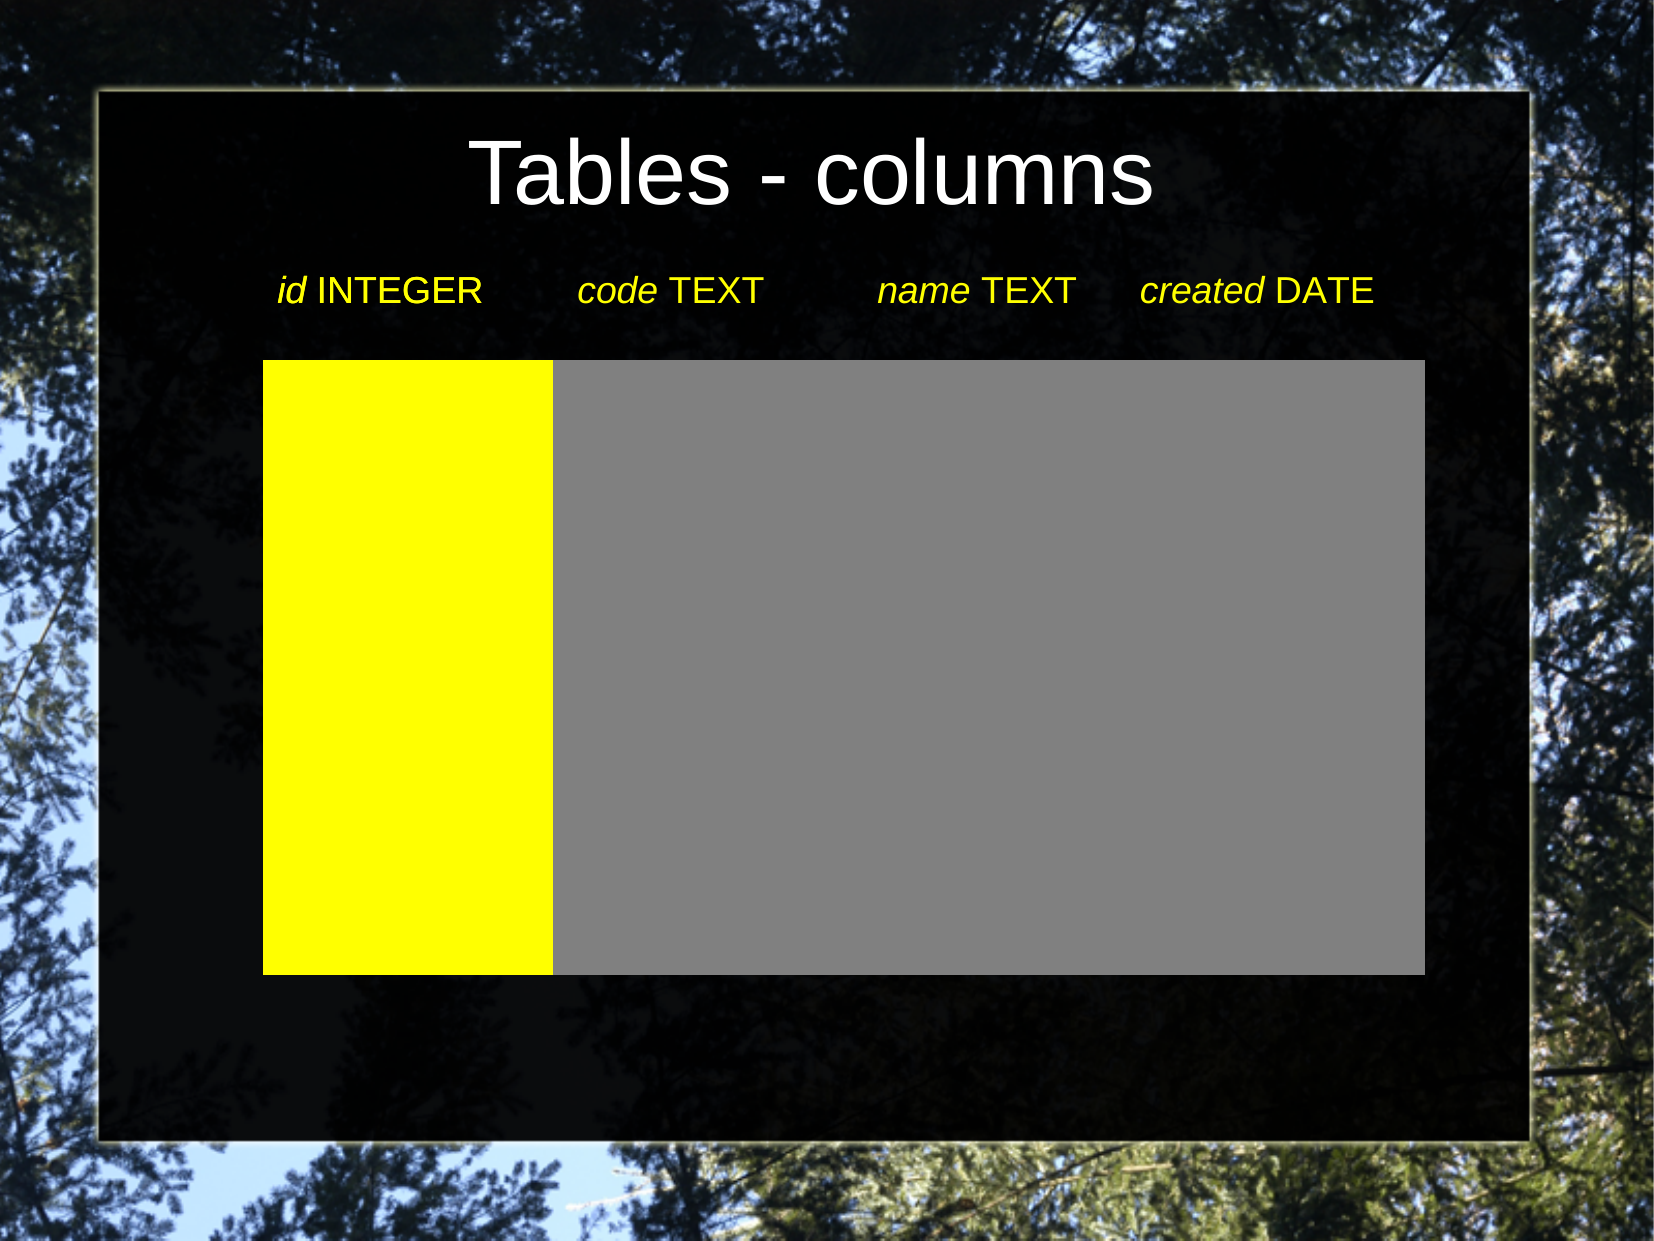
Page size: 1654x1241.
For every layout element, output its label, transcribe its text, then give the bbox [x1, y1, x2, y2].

table_cell [263, 514, 553, 667]
table_cell [1134, 667, 1425, 821]
table_cell [553, 514, 843, 667]
table_header [1134, 360, 1425, 514]
table_header [263, 360, 553, 514]
picture [0, 0, 1654, 1241]
title Tables - columns [88, 88, 1536, 257]
table_header [843, 360, 1134, 514]
table_cell [263, 667, 553, 821]
table_cell [1134, 821, 1425, 975]
text_box code TEXT [562, 262, 826, 320]
text_box id INTEGER [262, 262, 526, 320]
table_cell [553, 821, 843, 975]
table_header [553, 360, 843, 514]
table_cell [843, 667, 1134, 821]
table_cell [263, 821, 553, 975]
text_box created DATE [1125, 262, 1426, 320]
table_cell [1134, 514, 1425, 667]
table_cell [553, 667, 843, 821]
table_cell [843, 821, 1134, 975]
table_cell [843, 514, 1134, 667]
text_box name TEXT [862, 262, 1125, 320]
